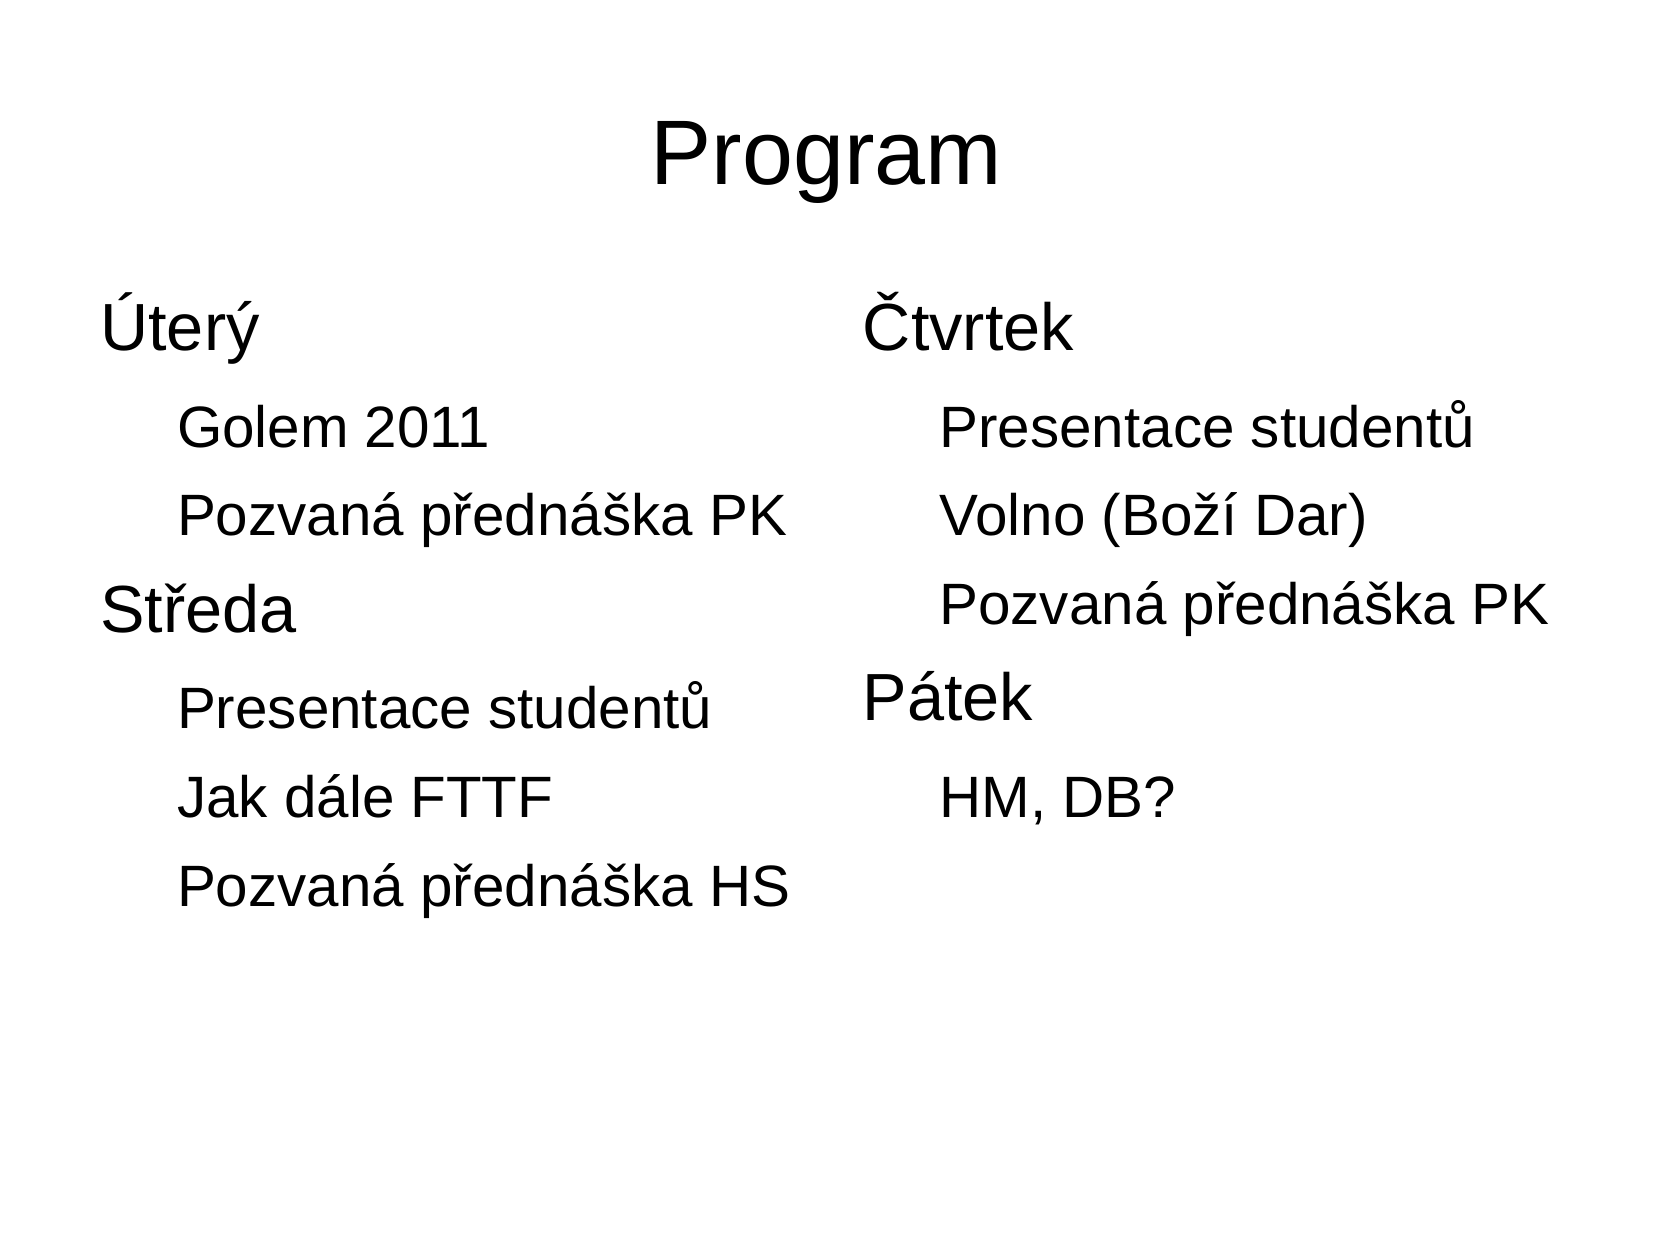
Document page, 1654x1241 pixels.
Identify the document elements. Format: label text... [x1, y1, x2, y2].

list Čtvrtek Presentace studentů Volno (Boží Dar) Pozvaná přednáška PK Pátek HM, DB? [845, 290, 1572, 1094]
title Program [82, 49, 1571, 257]
list Úterý Golem 2011 Pozvaná přednáška PK Středa Presentace studentů Jak dále FTTF Pozvaná přednáška HS [82, 290, 809, 1118]
